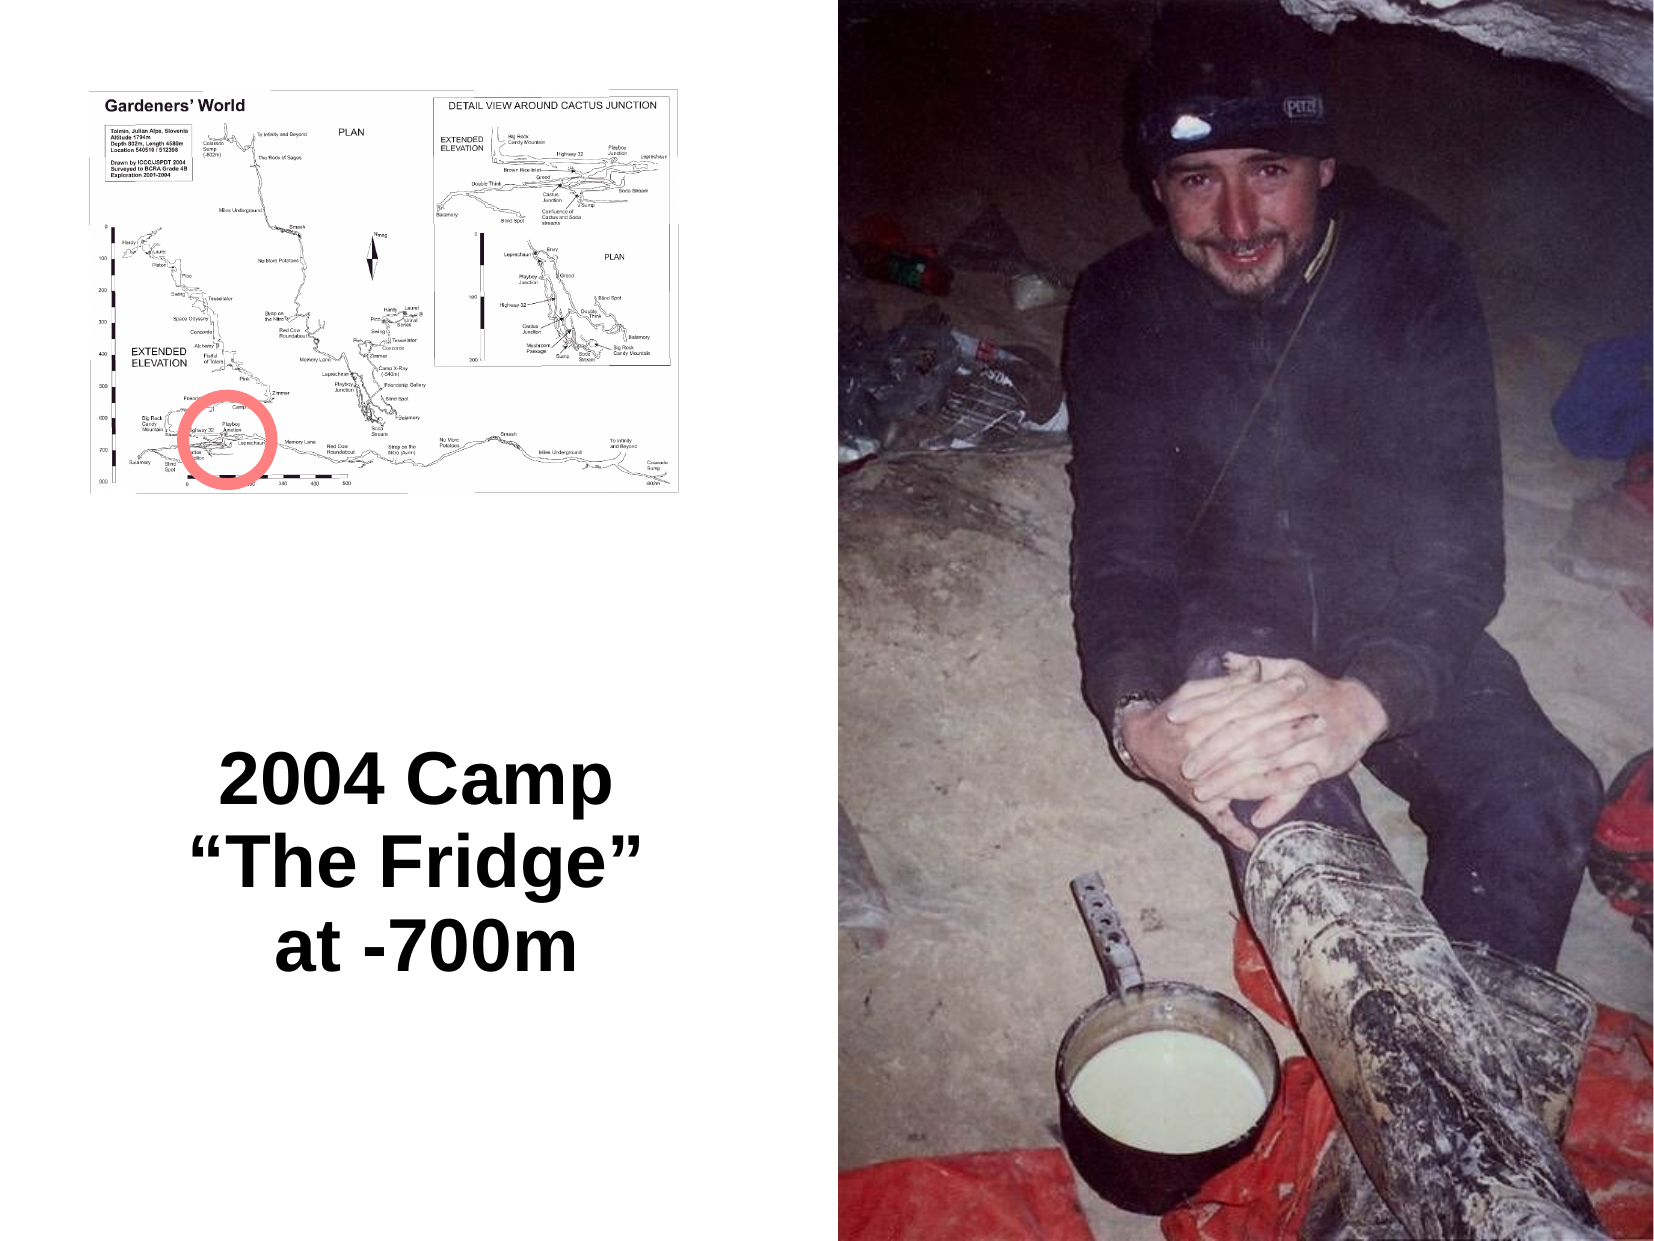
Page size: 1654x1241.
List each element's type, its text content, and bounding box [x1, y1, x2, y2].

picture [838, 0, 1654, 1241]
picture [89, 89, 679, 494]
text_box 2004 Camp “The Fridge” at -700m [60, 729, 773, 996]
